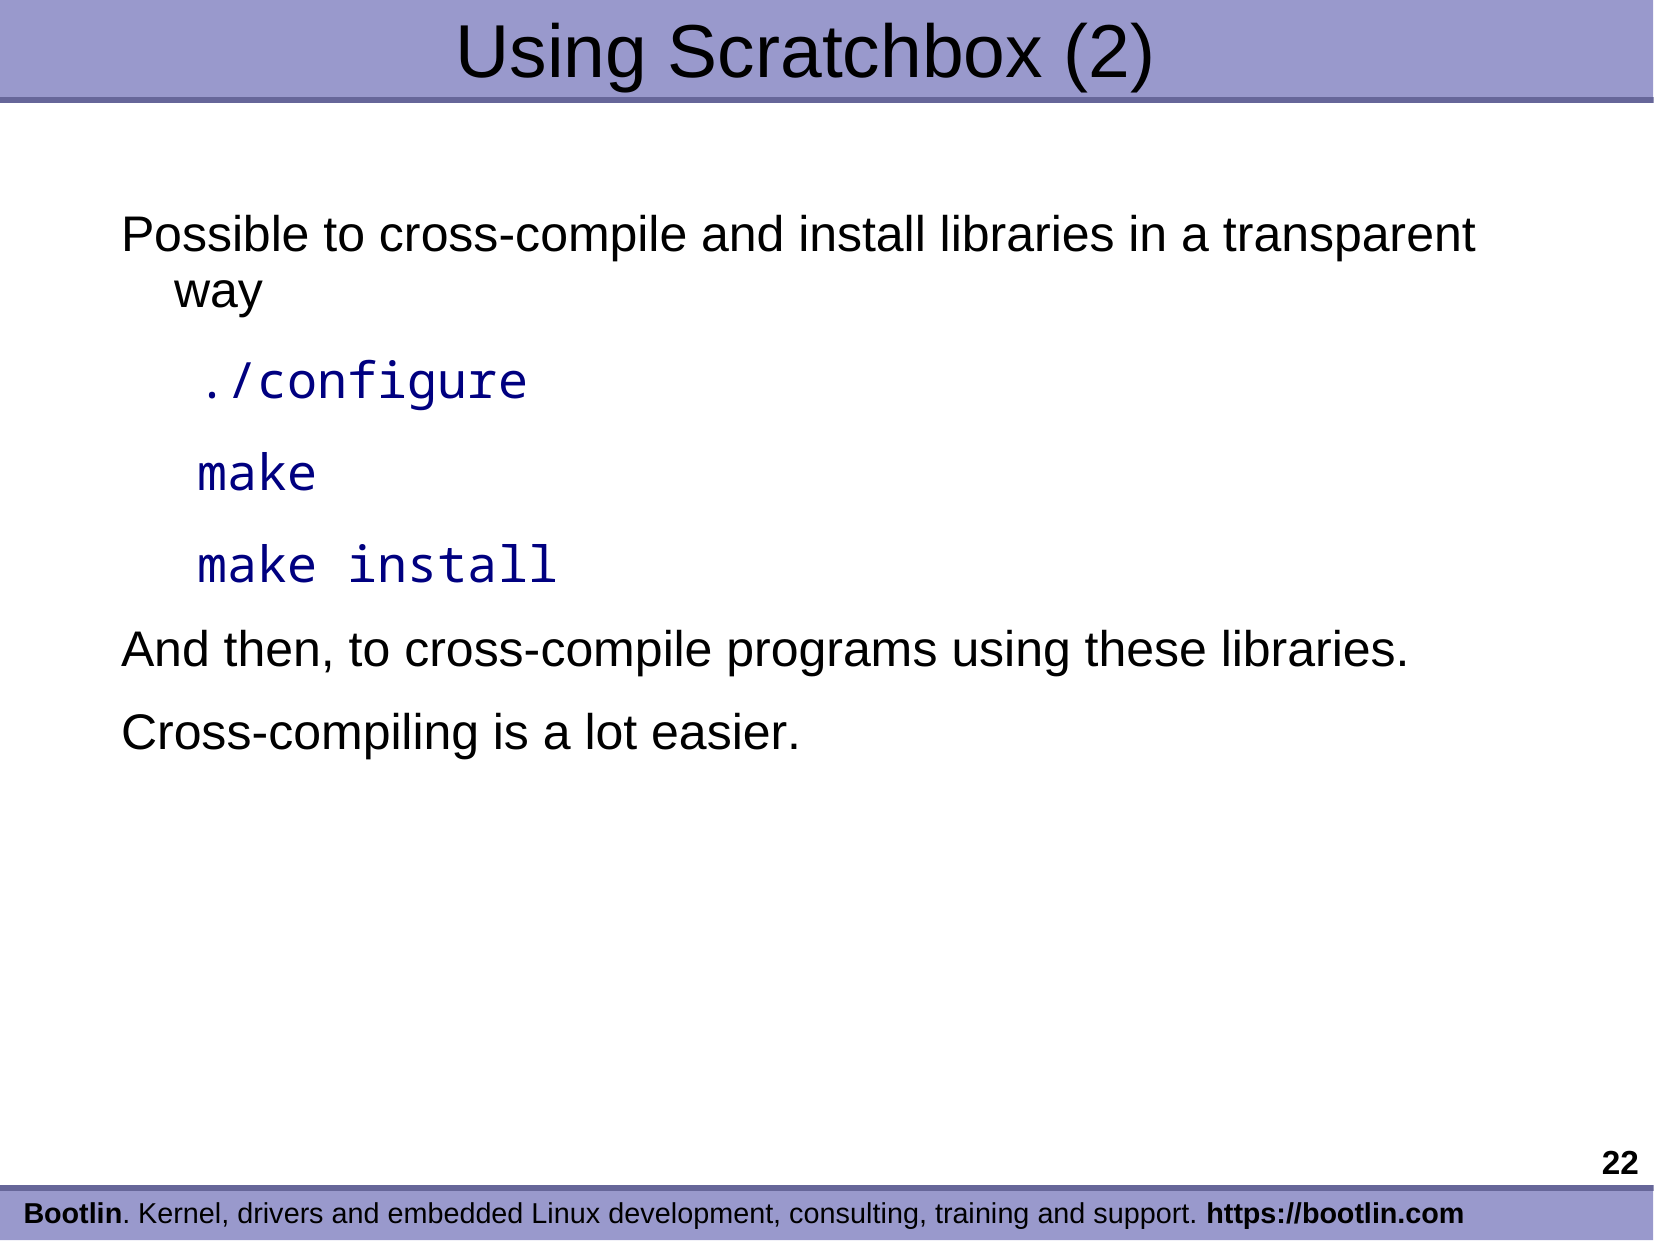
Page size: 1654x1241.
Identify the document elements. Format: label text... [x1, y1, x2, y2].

title Using Scratchbox (2) [60, 5, 1551, 97]
list Possible to cross-compile and install libraries in a transparent way ./configure make make install And then, to cross-compile programs using these libraries. Cross-compiling is a lot easier. [103, 206, 1516, 1057]
